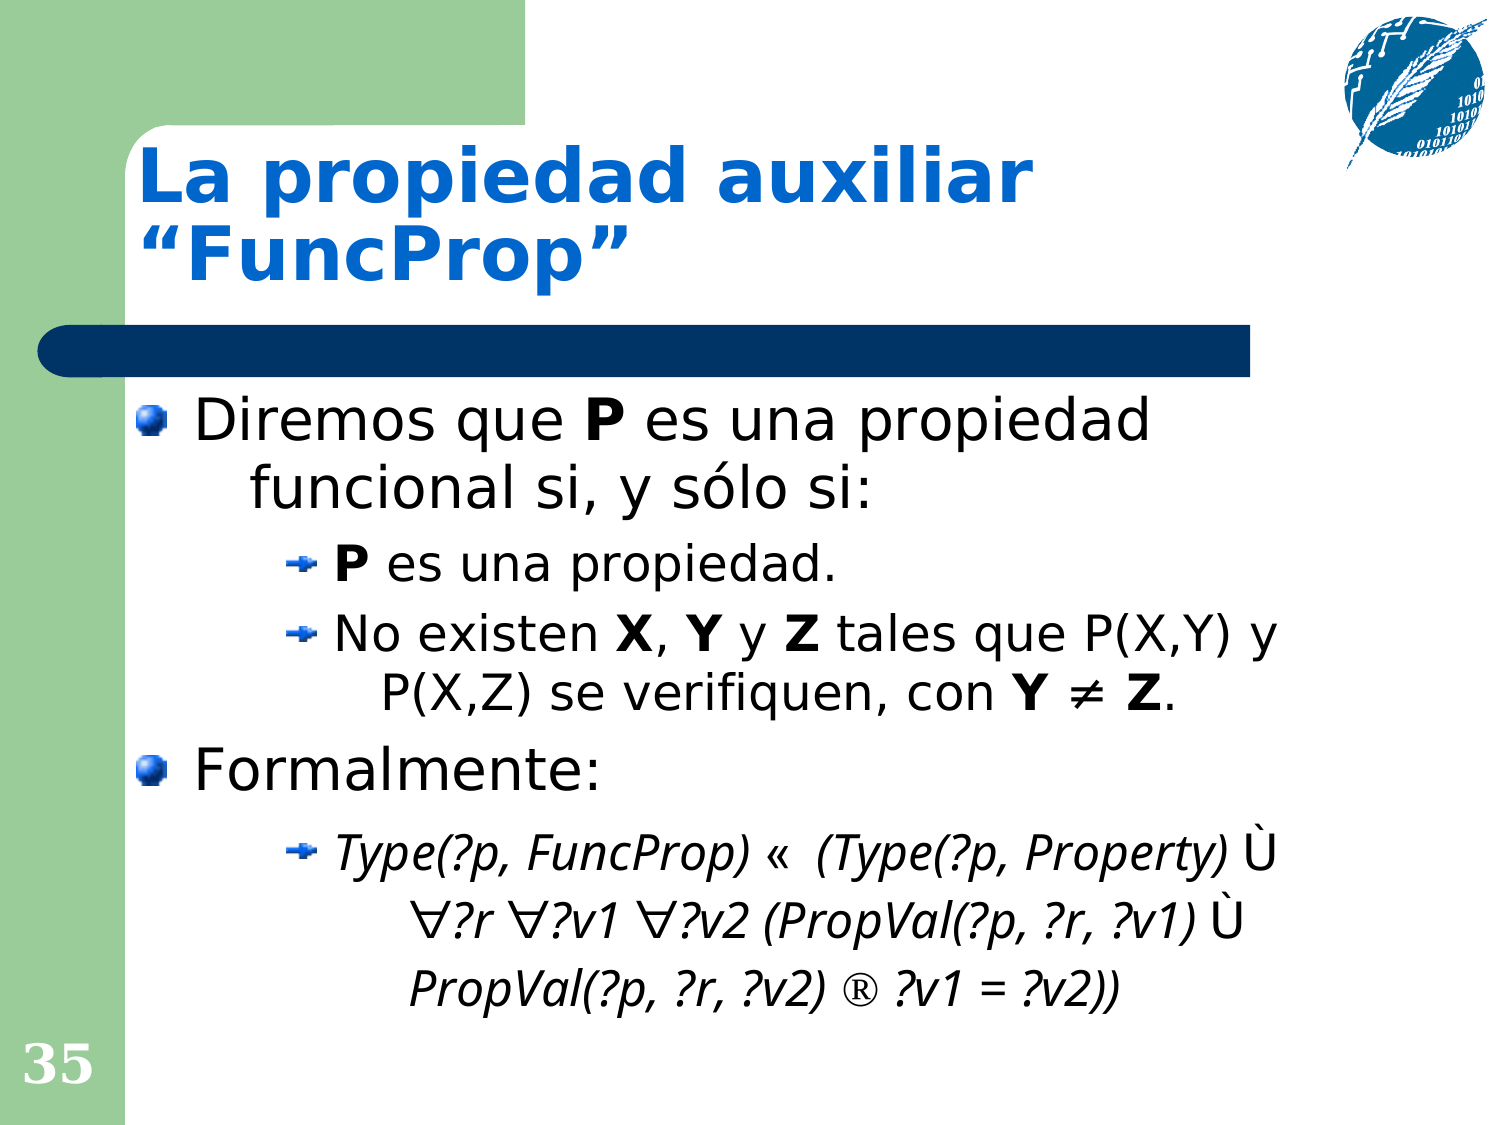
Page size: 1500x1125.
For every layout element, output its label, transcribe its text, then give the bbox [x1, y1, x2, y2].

picture [1436, 127, 1450, 136]
title La propiedad auxiliar “FuncProp” [136, 135, 1413, 302]
list Diremos que P es una propiedad funcional si, y sólo si: P es una propiedad. No existen X, Y y Z tales que P(X,Y) y P(X,Z) se verifiquen, con Y ≠ Z. Formalmente: Type(?p, FuncProp) « (Type(?p, Property) Ù ∀?r ∀?v1 ∀?v2 (PropVal(?p, ?r, ?v1) Ù PropVal(?p, ?r, ?v2) ® ?v1 = ?v2)) [136, 386, 1399, 1100]
picture [1416, 140, 1425, 149]
picture [1433, 139, 1440, 147]
picture [1341, 15, 1487, 172]
picture [1427, 138, 1431, 148]
